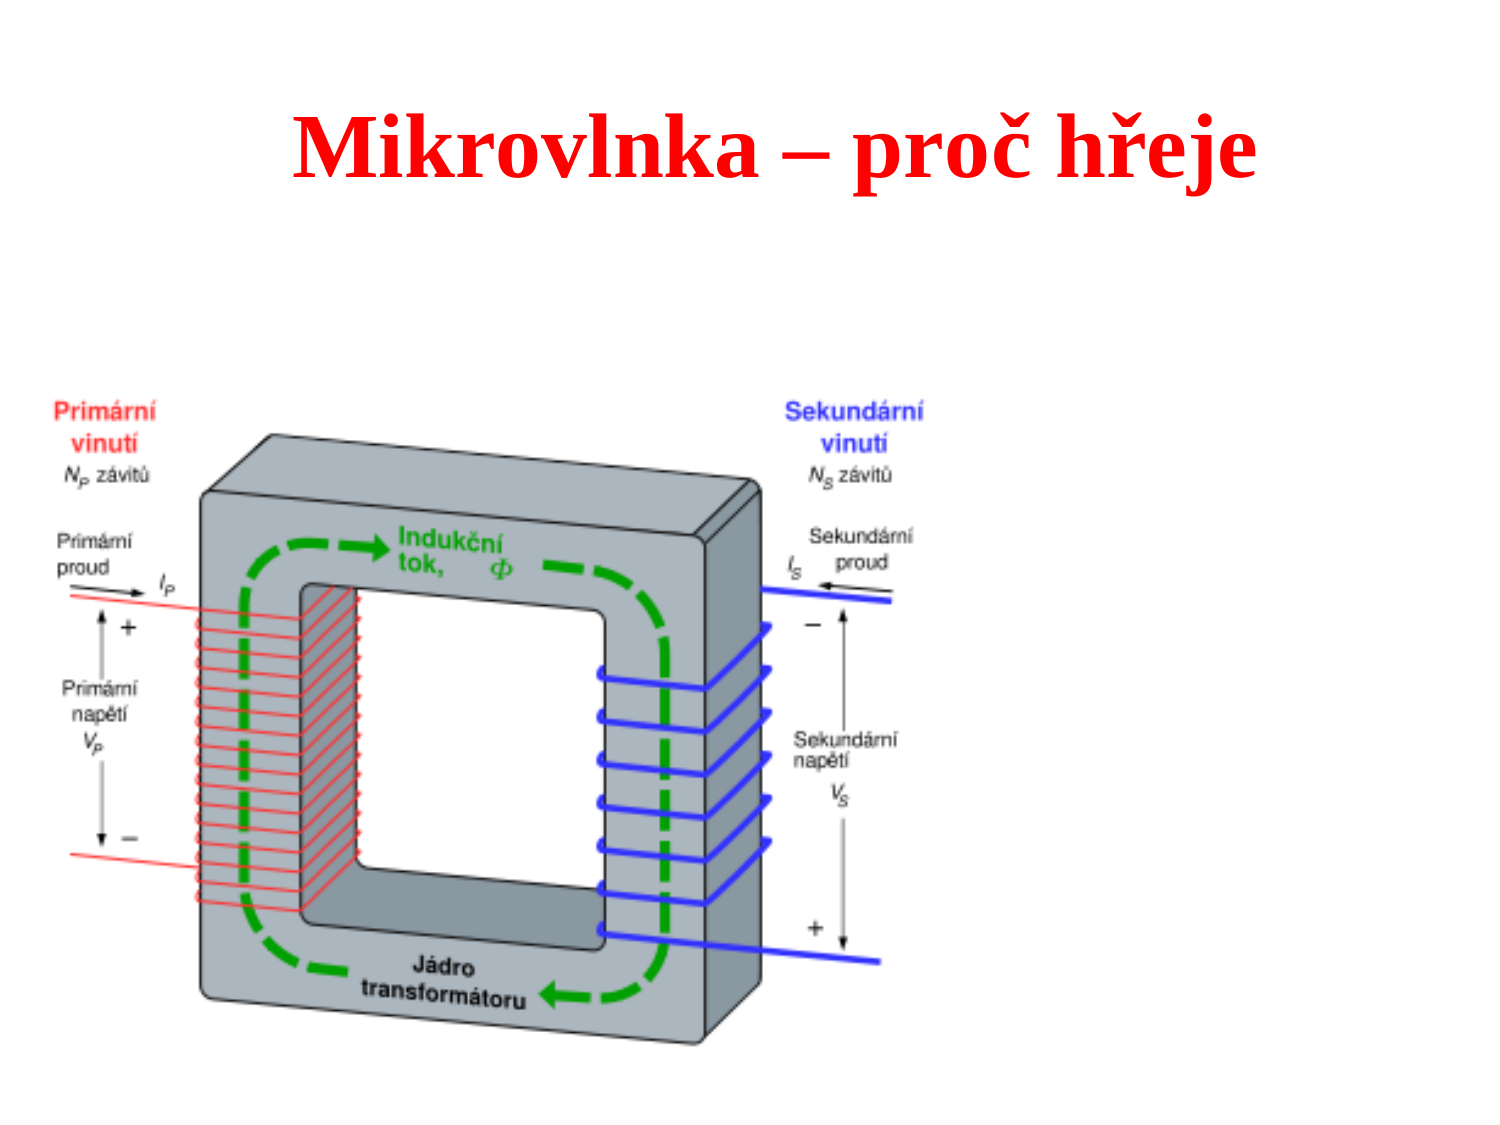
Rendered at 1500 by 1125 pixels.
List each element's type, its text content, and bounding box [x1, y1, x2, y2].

picture [0, 361, 975, 1093]
text_box Mikrovlnka – proč hřeje [277, 78, 1282, 204]
